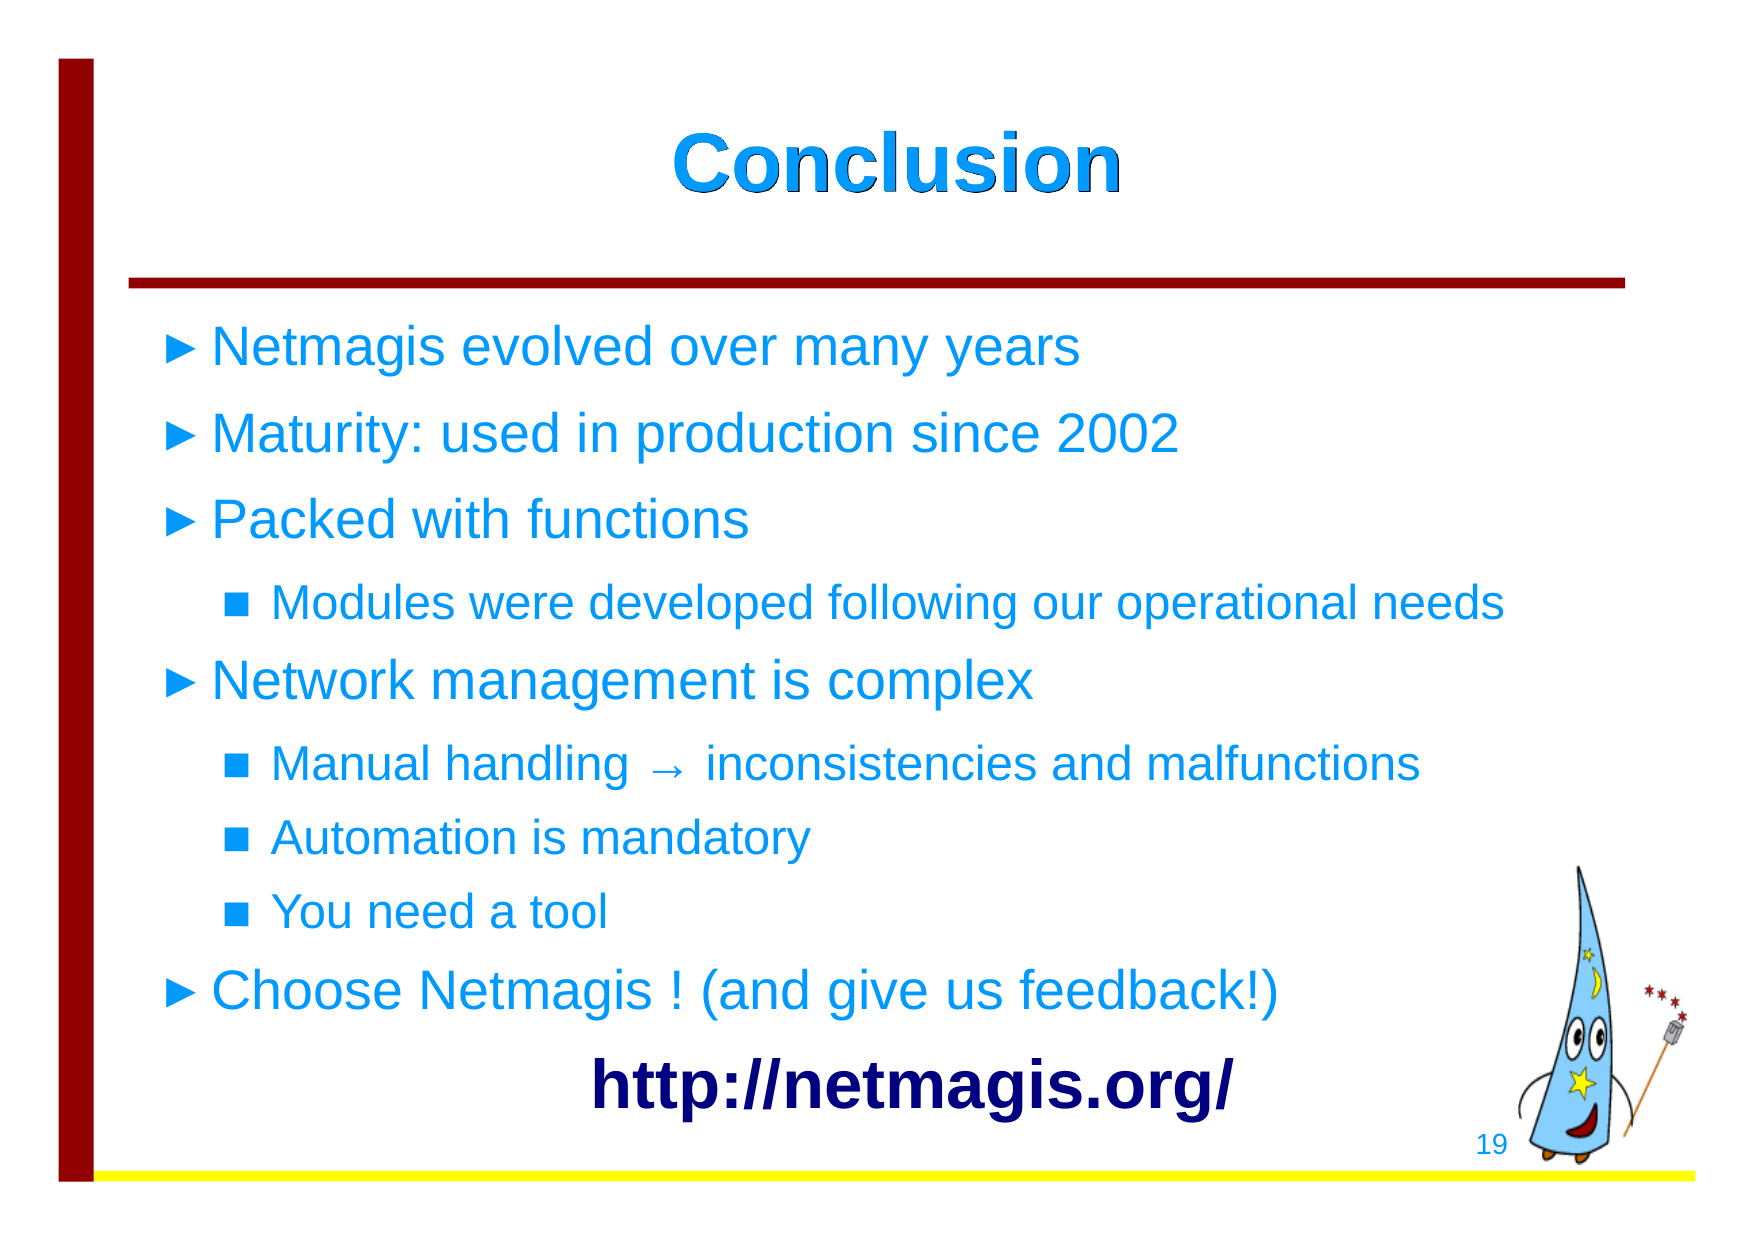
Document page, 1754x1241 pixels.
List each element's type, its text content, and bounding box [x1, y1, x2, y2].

picture [1518, 865, 1687, 1165]
list Netmagis evolved over many years Maturity: used in production since 2002 Packed with functions Modules were developed following our operational needs Network management is complex Manual handling → inconsistencies and malfunctions Automation is mandatory You need a tool Choose Netmagis ! (and give us feedback!) http://netmagis.org/ [140, 315, 1614, 1128]
title Conclusion [152, 74, 1643, 252]
